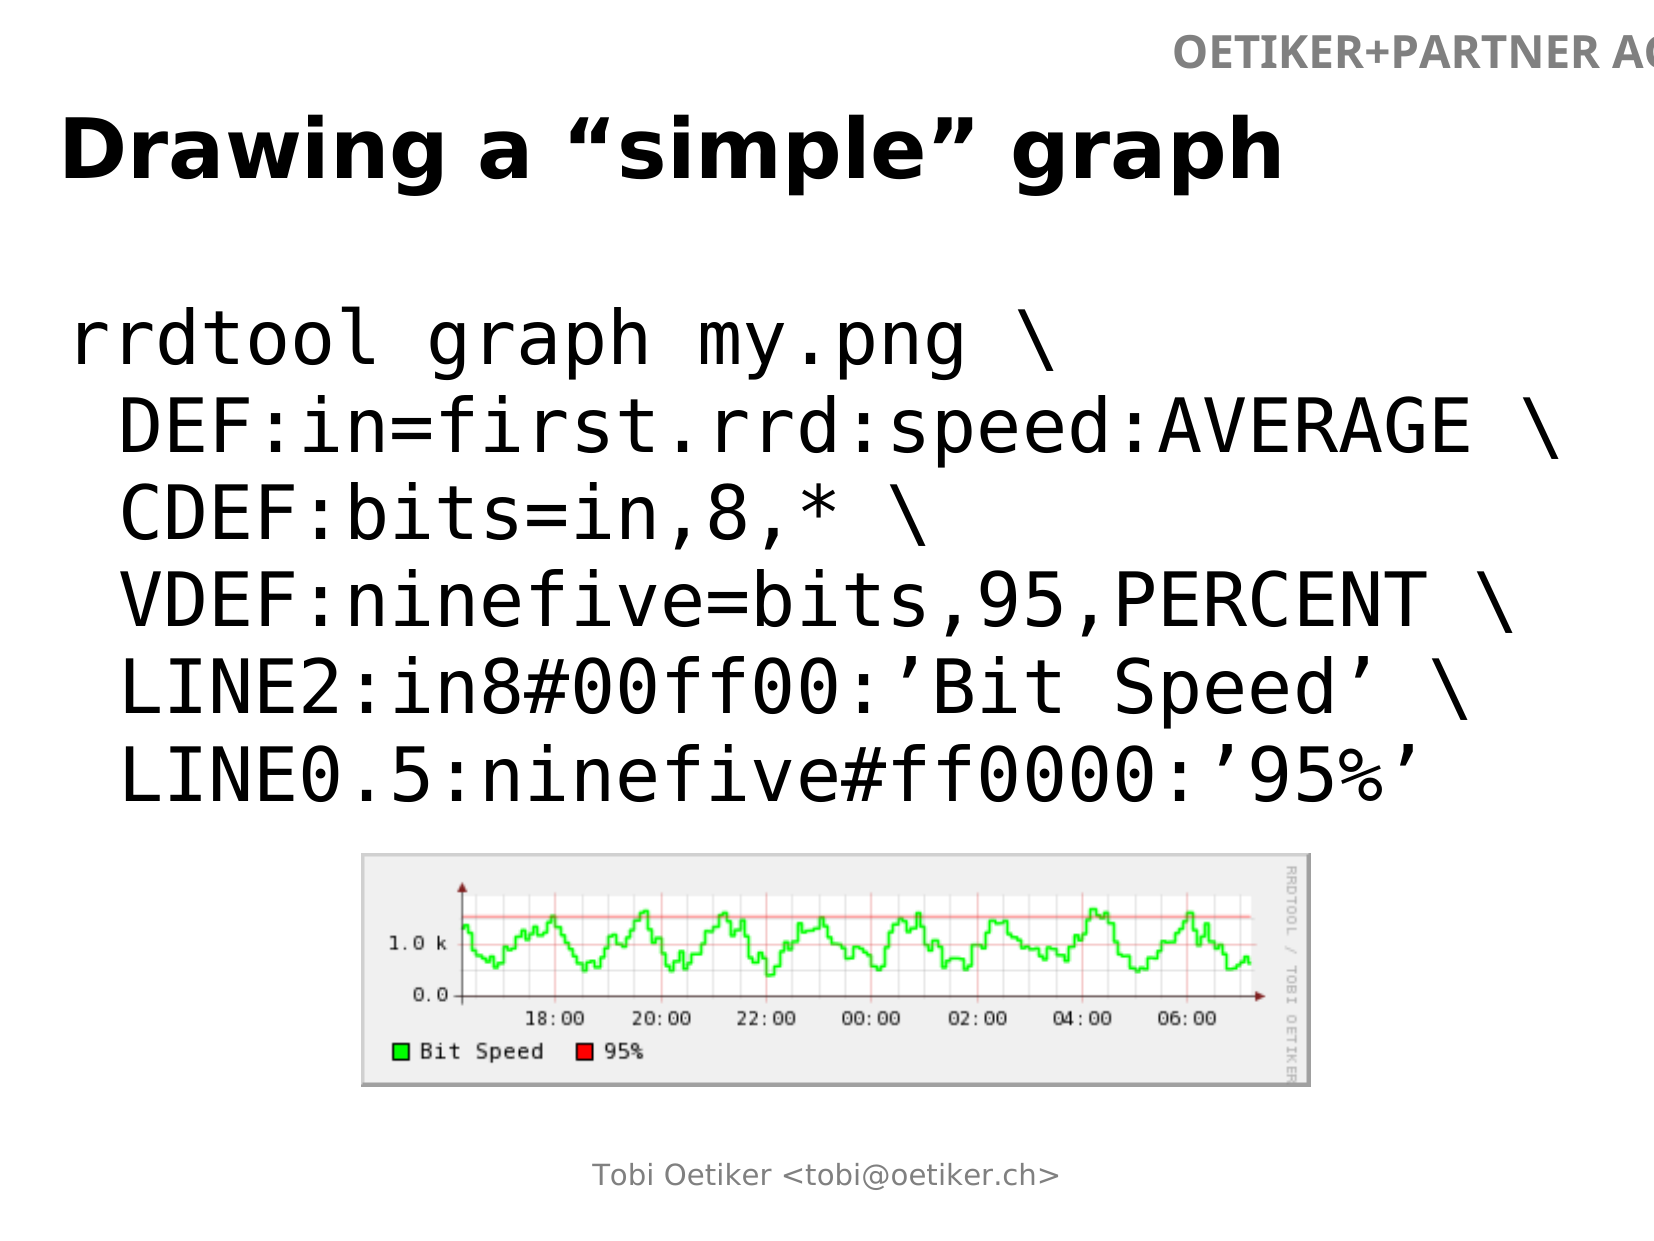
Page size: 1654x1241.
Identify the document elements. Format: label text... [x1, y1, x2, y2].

text_box rrdtool graph my.png \ DEF:in=first.rrd:speed:AVERAGE \ CDEF:bits=in,8,* \ VDEF:ninefive=bits,95,PERCENT \ LINE2:in8#00ff00:’Bit Speed’ \ LINE0.5:ninefive#ff0000:’95%’ [47, 295, 1596, 820]
title Drawing a “simple” graph [59, 75, 1607, 225]
picture [361, 853, 1311, 1087]
